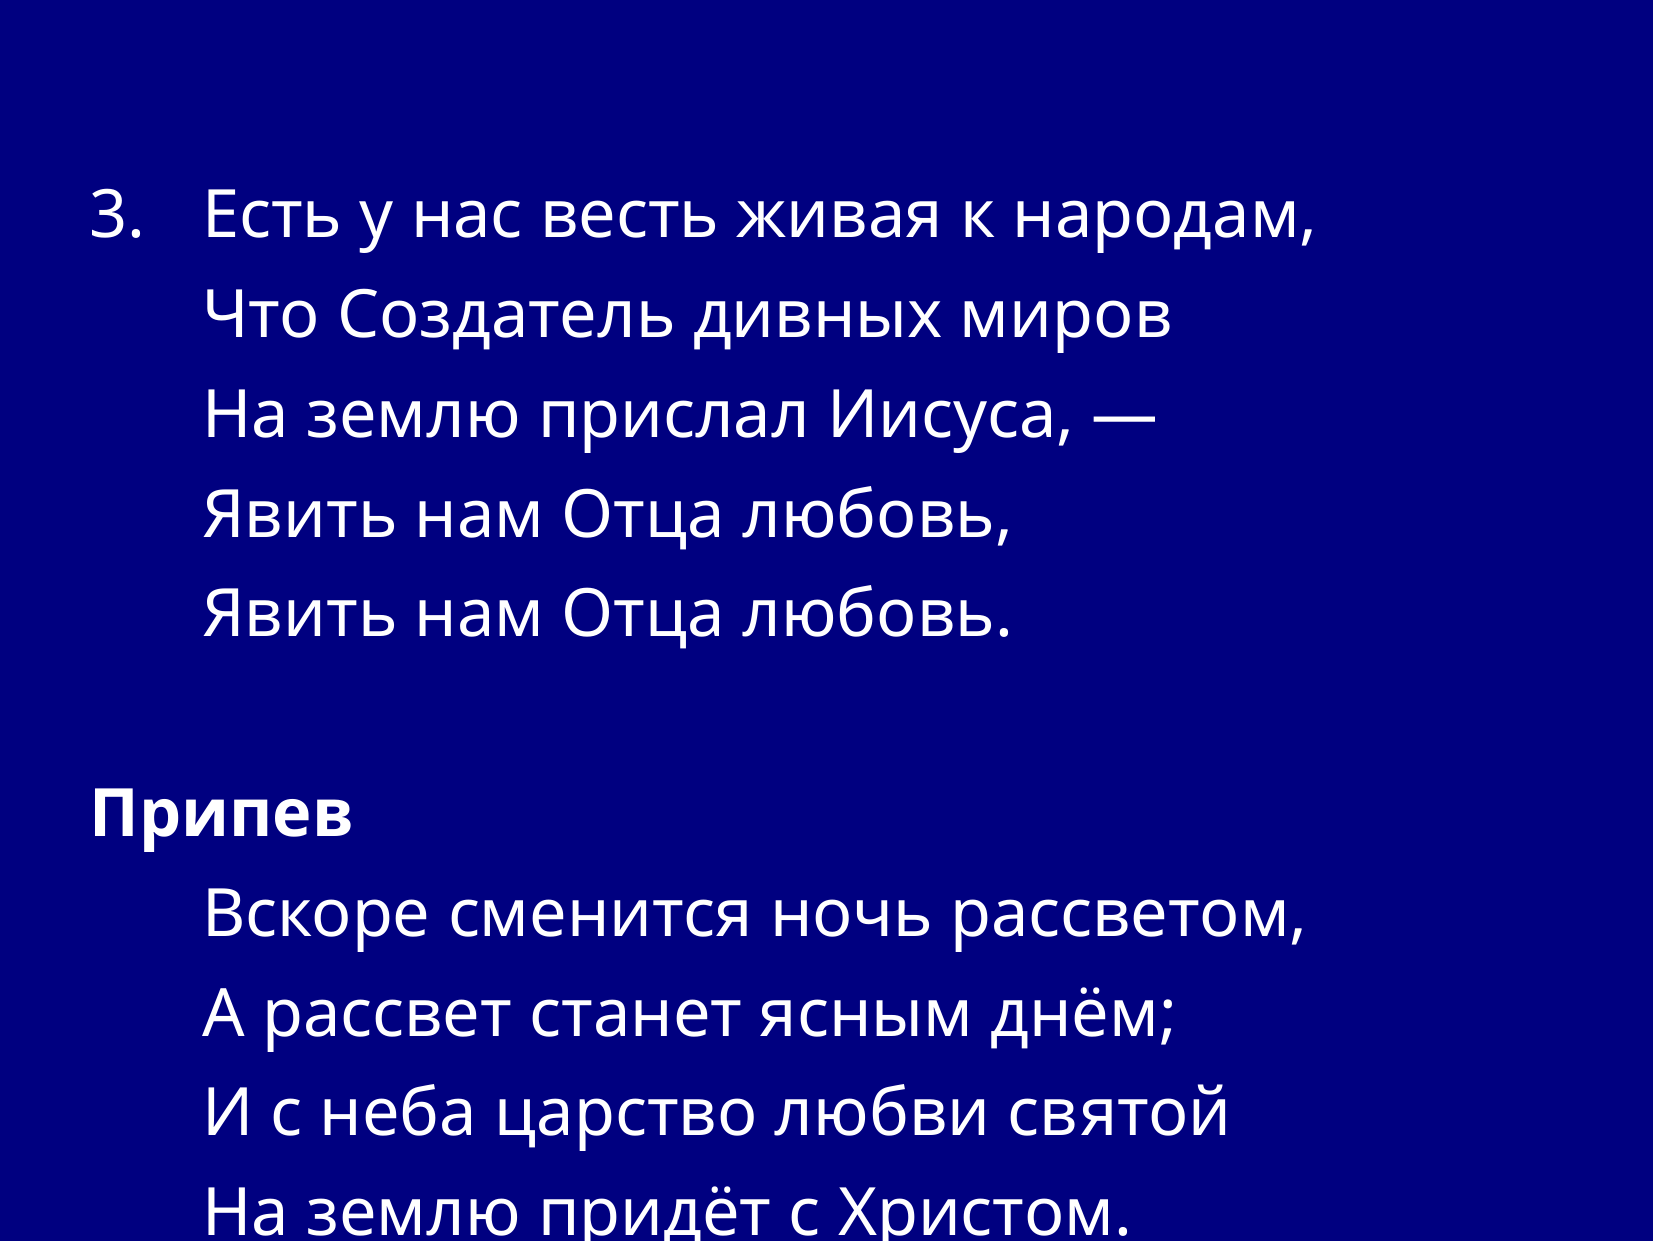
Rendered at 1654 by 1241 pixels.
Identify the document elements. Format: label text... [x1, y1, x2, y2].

text_box 3. Есть у нас весть живая к народам, Что Создатель дивных миров На землю прислал Иисуса, — Явить нам Отца любовь, Явить нам Отца любовь. Припев Вскоре сменится ночь рассветом, А рассвет станет ясным днём; И с неба царство любви святой На землю придёт с Христом. [75, 150, 1576, 1163]
